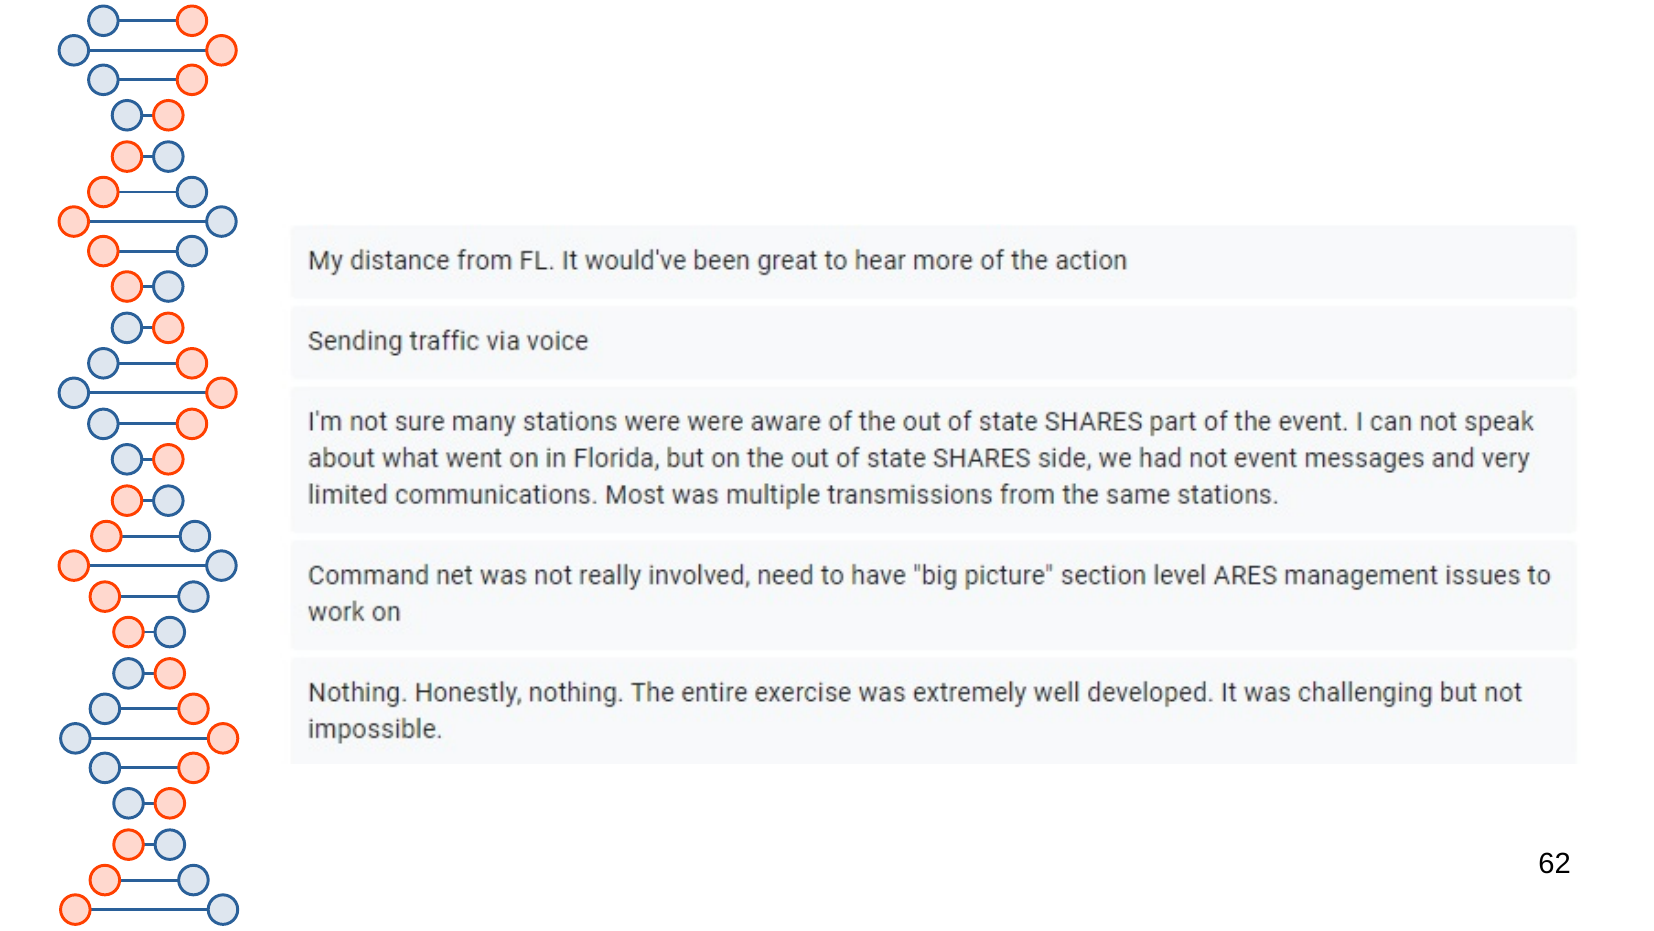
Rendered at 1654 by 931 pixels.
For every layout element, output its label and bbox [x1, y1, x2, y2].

picture [280, 224, 1581, 764]
